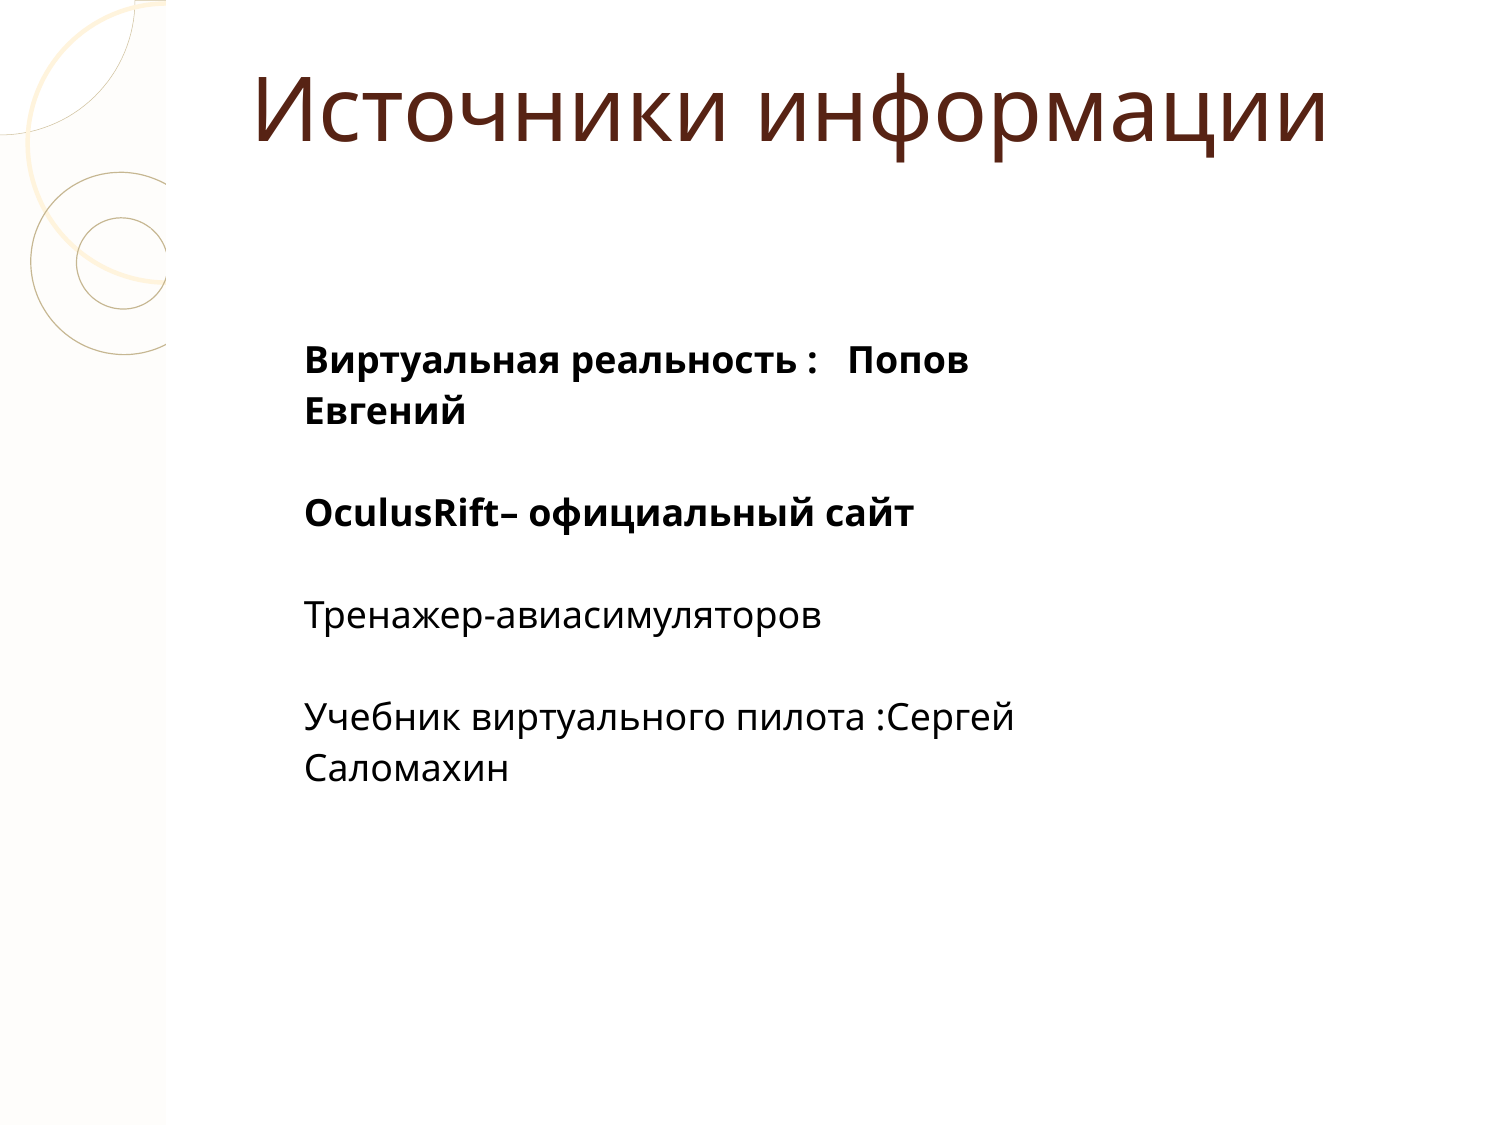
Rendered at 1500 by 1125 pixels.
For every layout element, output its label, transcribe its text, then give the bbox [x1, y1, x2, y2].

text_box Виртуальная реальность : Попов Евгений Oculus Rift – официальный сайт Тренажер-авиасимуляторов Учебник виртуального пилота : Сергей Саломахин [289, 326, 1128, 903]
title Источники информации [235, 45, 1466, 233]
